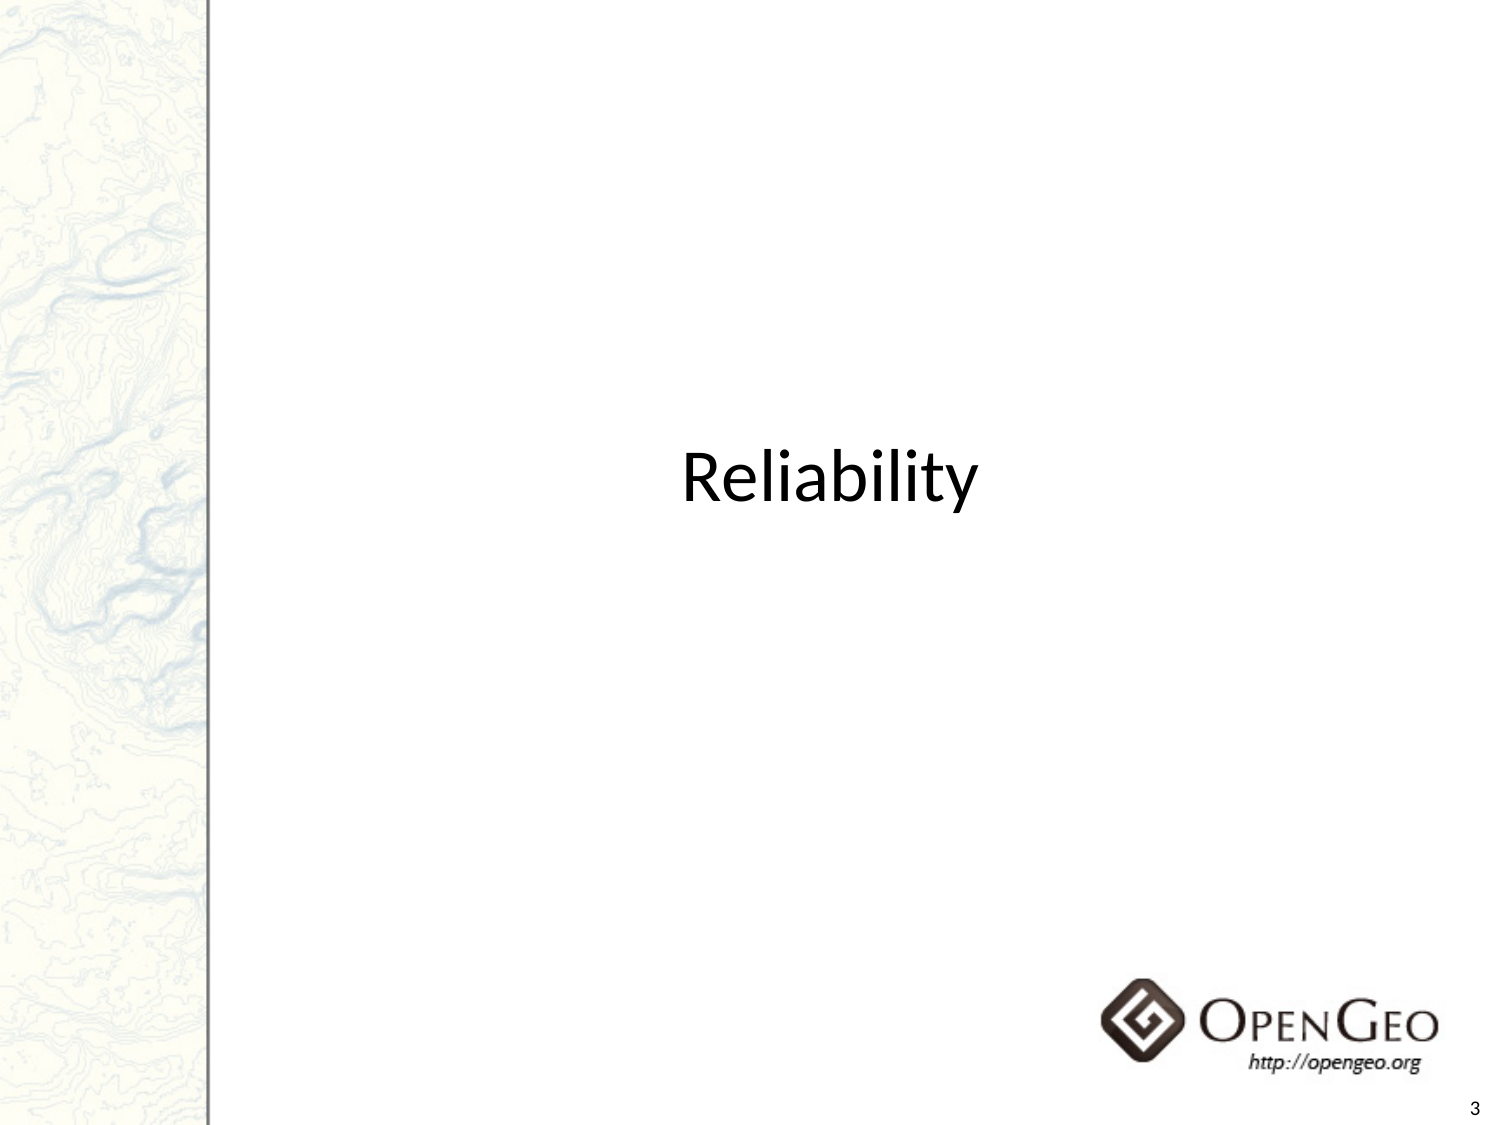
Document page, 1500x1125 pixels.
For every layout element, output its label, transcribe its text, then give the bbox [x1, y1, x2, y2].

picture [0, 0, 1500, 1125]
title Reliability [236, 20, 1426, 945]
